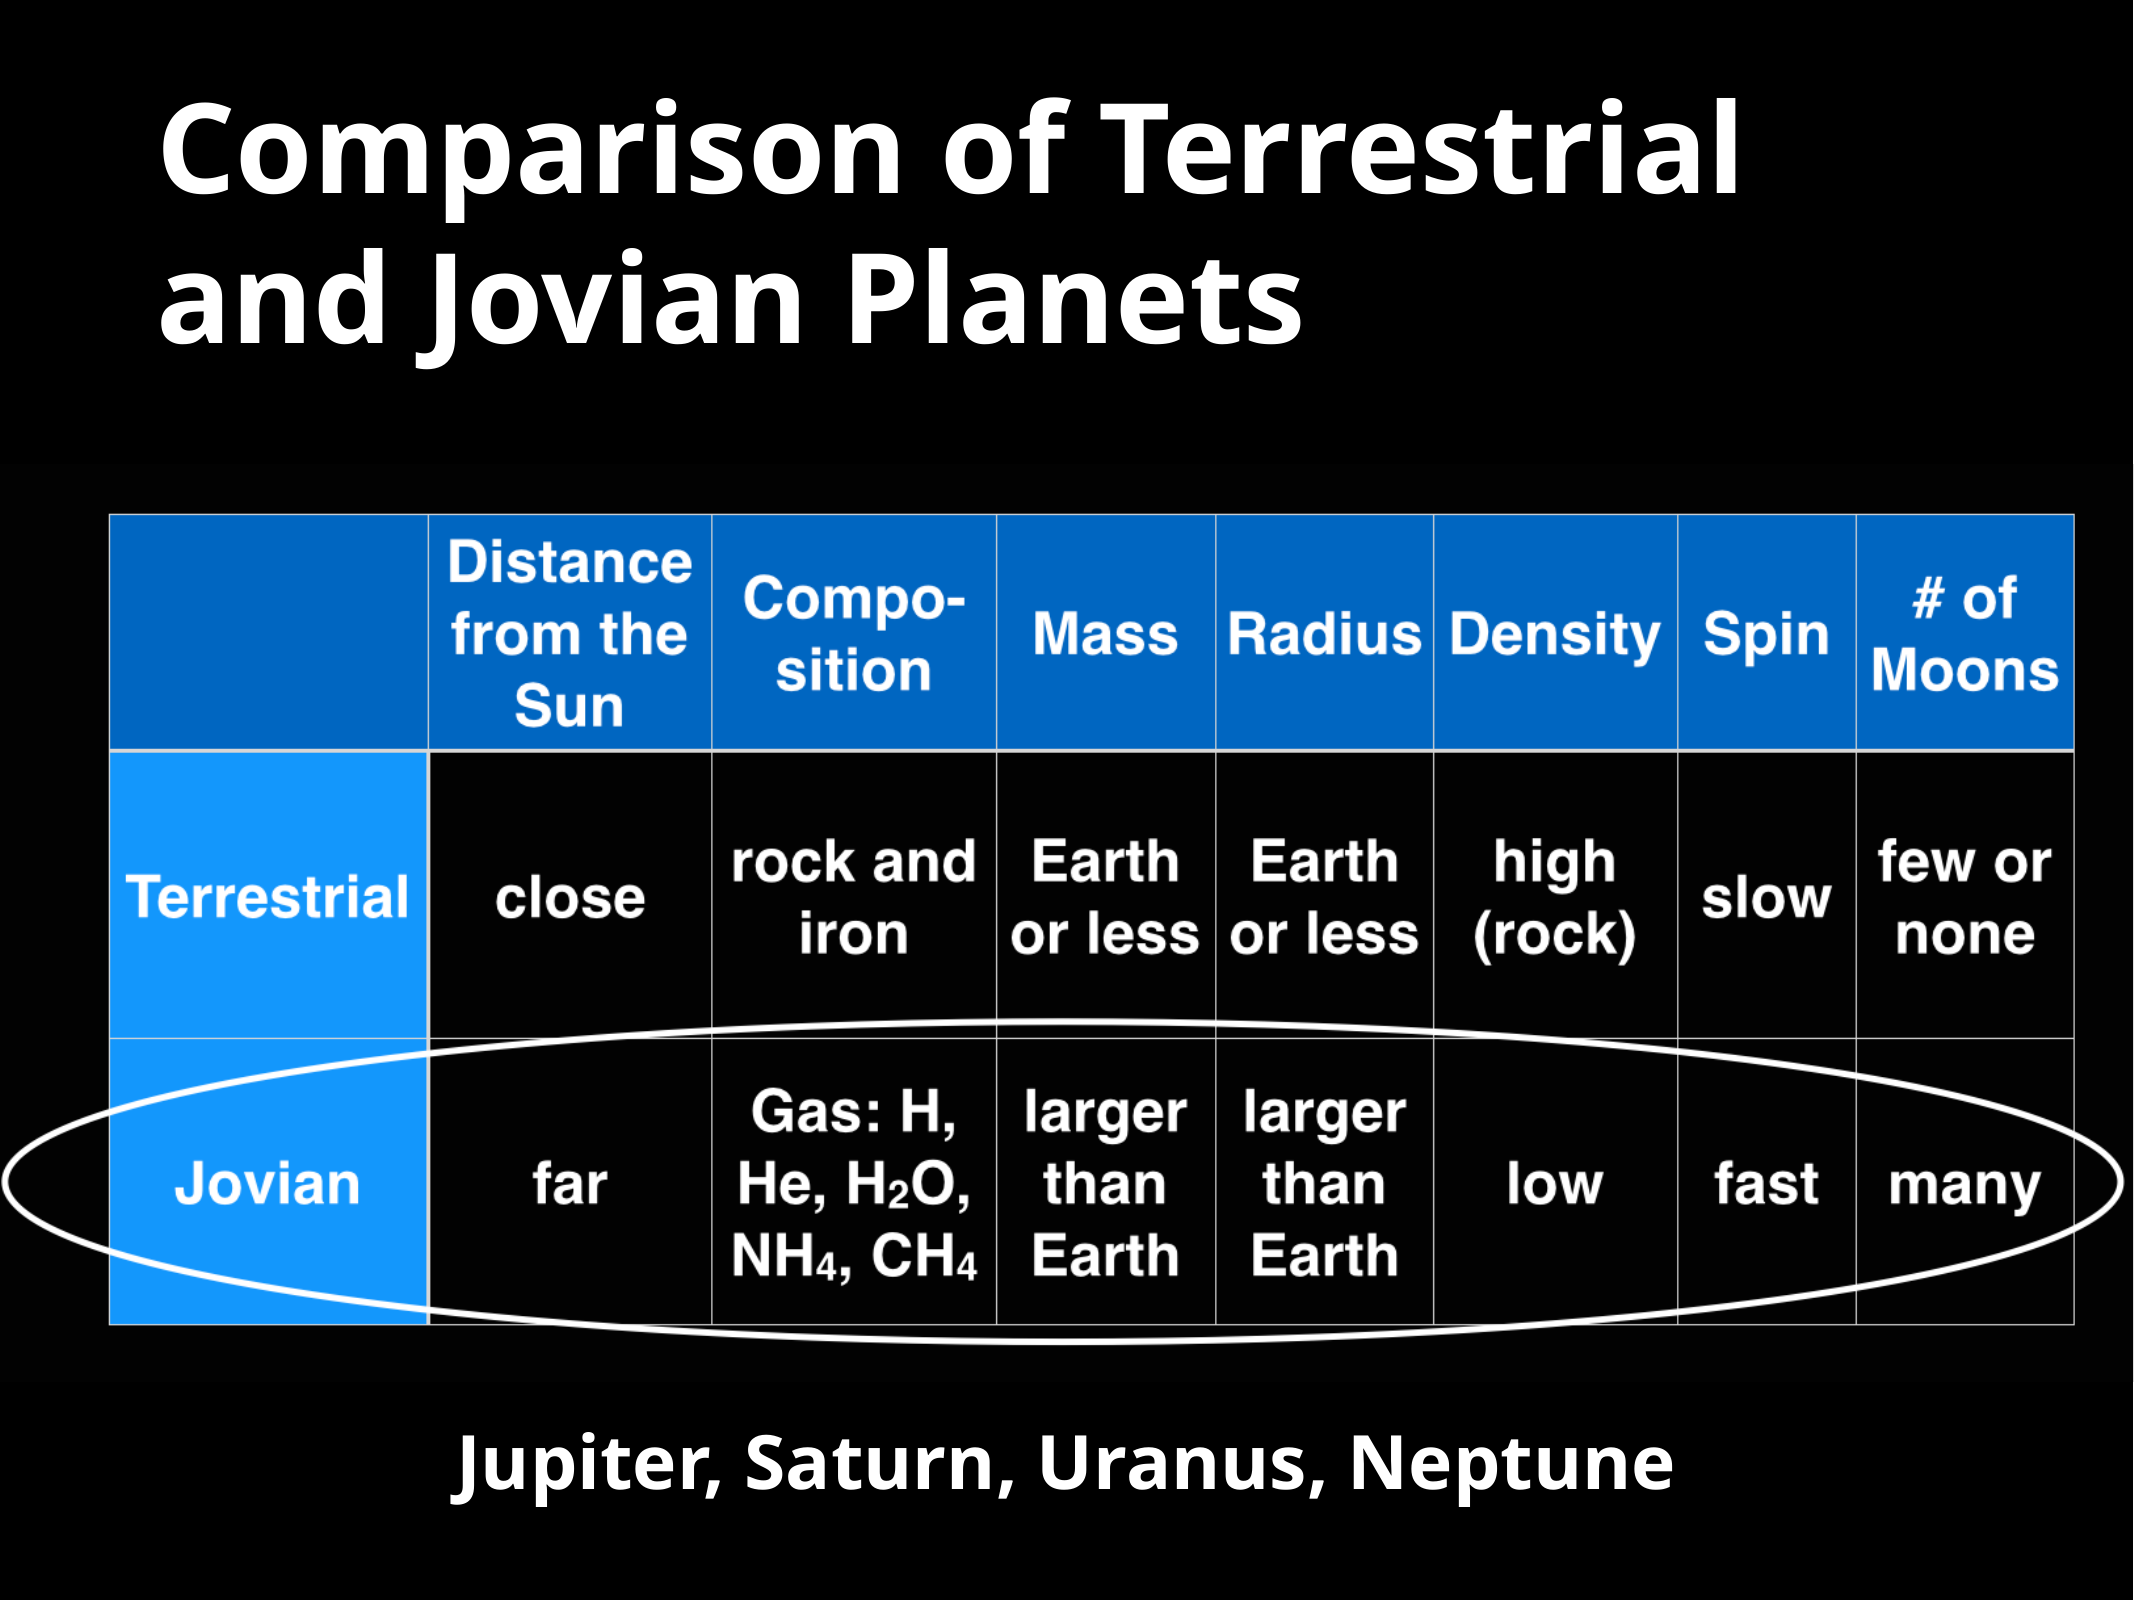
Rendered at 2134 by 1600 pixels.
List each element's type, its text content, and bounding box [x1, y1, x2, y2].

picture [0, 464, 2134, 1382]
text_box Jupiter, Saturn, Uranus, Neptune [447, 1405, 1686, 1513]
title Comparison of Terrestrial and Jovian Planets [156, 41, 1978, 396]
